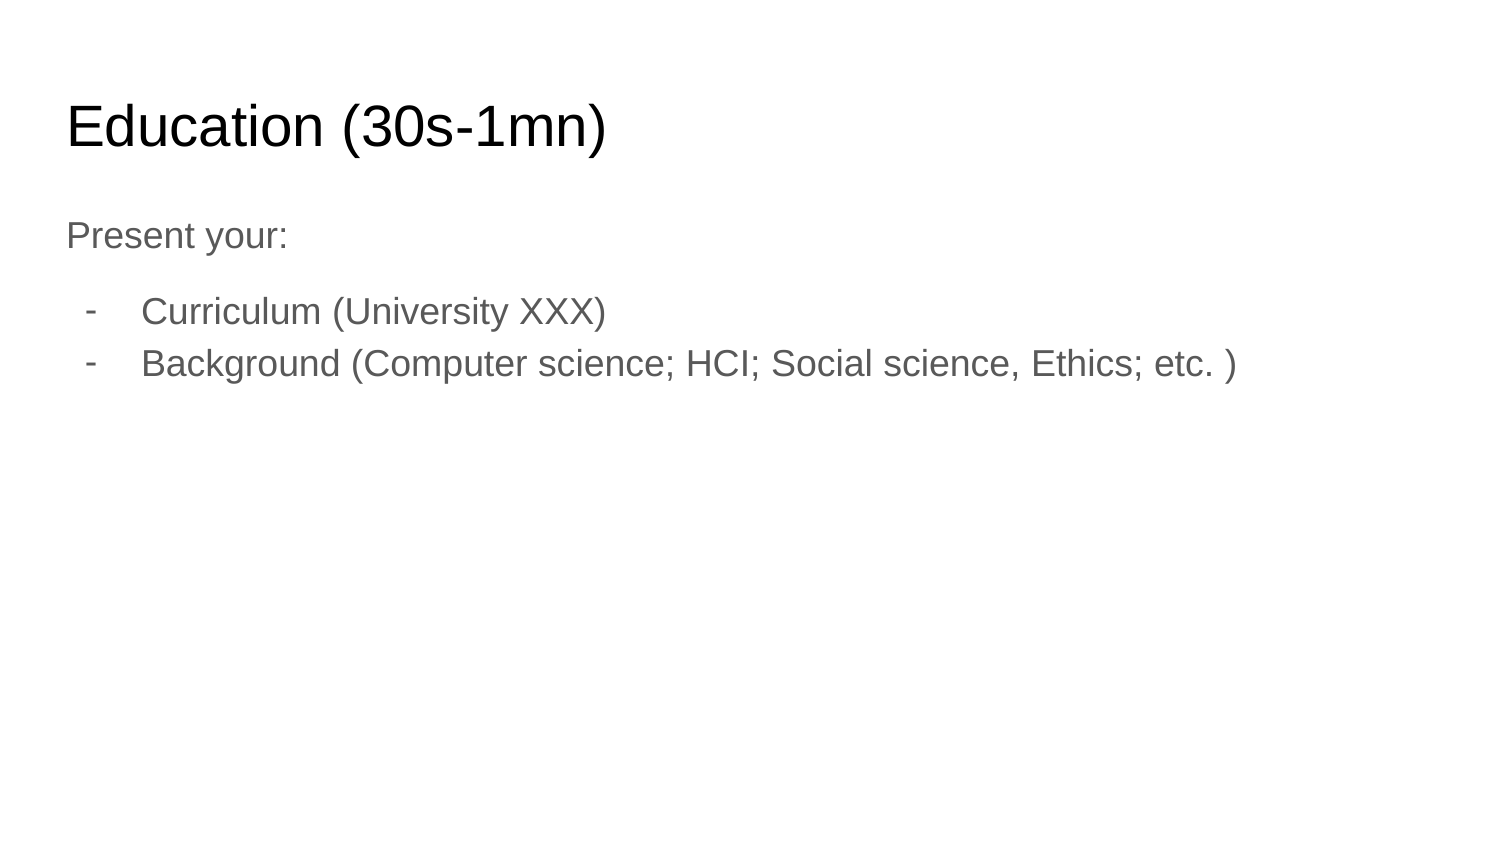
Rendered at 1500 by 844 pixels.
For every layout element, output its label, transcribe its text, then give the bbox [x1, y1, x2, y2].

list Present your: Curriculum (University XXX) Background (Computer science; HCI; Social science, Ethics; etc. ) [51, 189, 1449, 750]
title Education (30s-1mn) [51, 72, 1449, 167]
